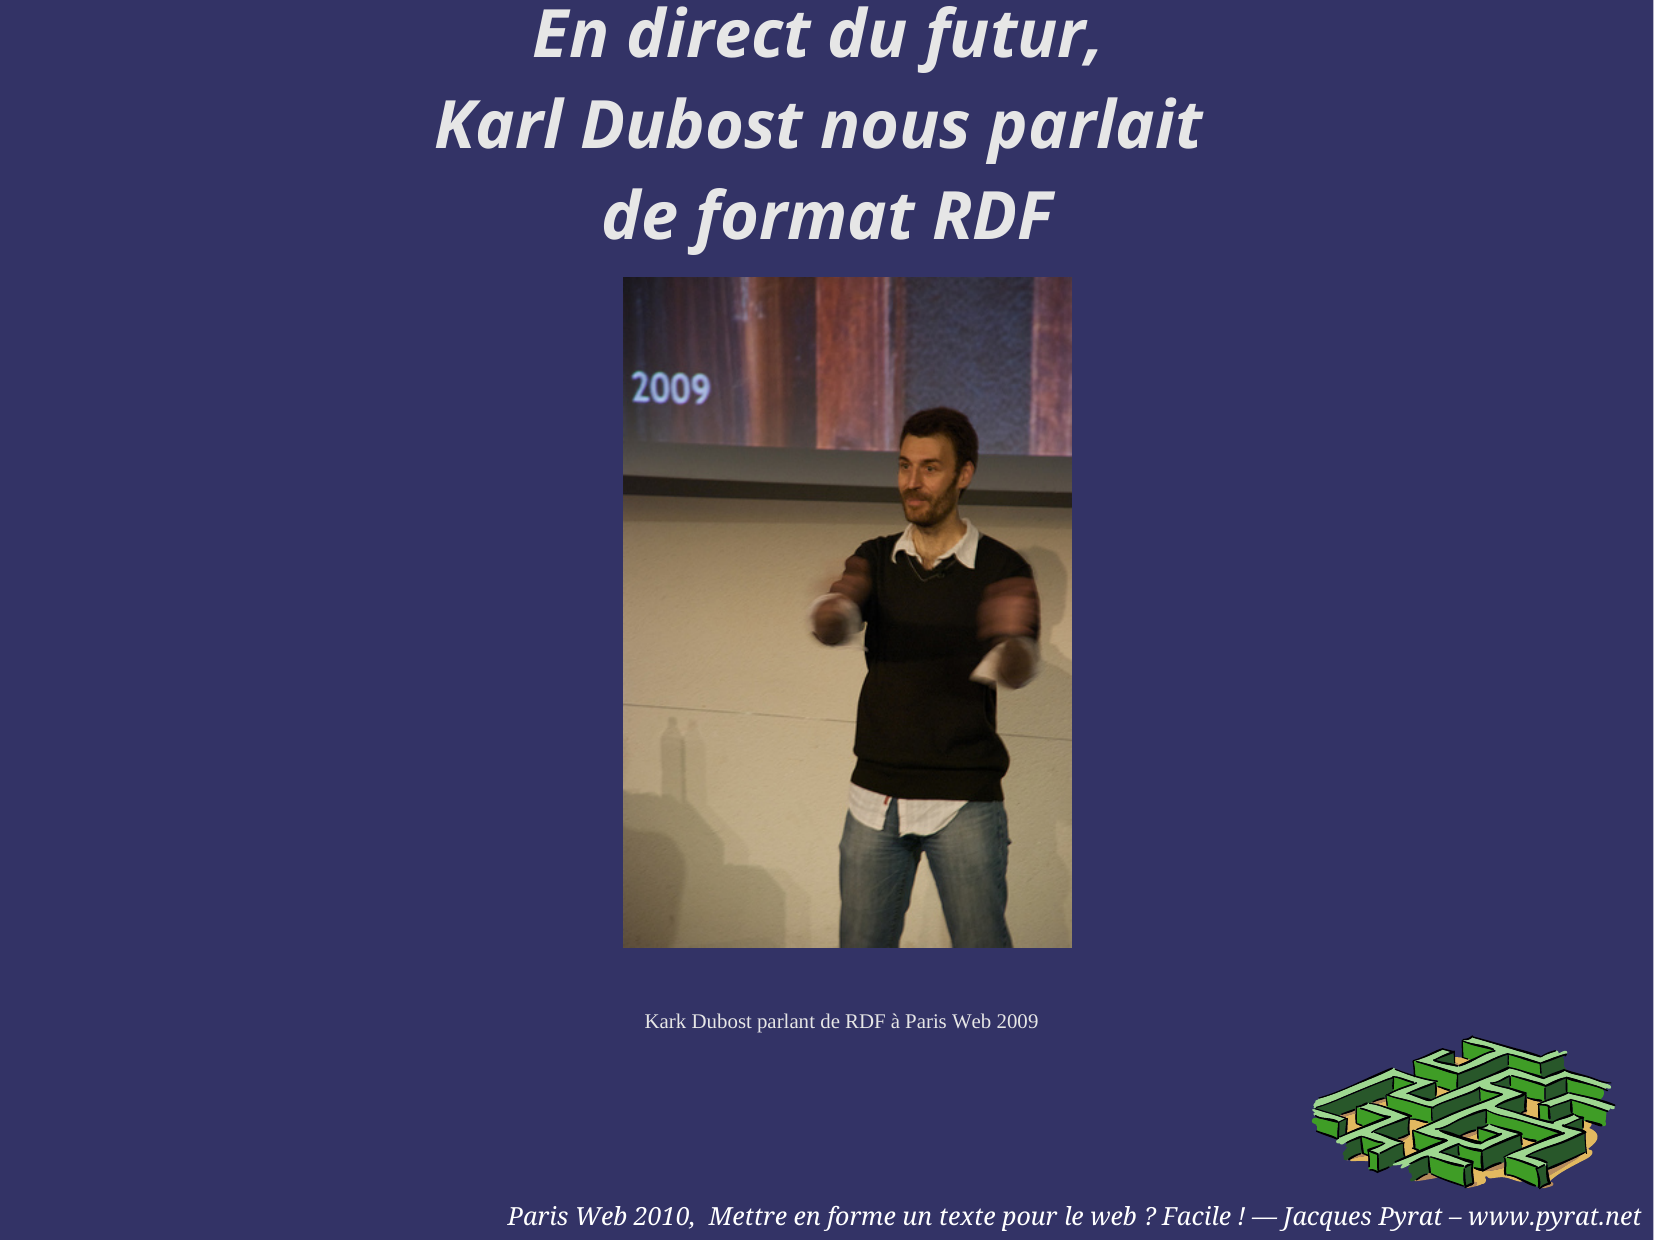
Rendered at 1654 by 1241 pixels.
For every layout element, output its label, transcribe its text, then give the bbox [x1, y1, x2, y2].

title En direct du futur, Karl Dubost nous parlait de format RDF [121, 1, 1534, 245]
picture [623, 277, 1072, 948]
subtitle Kark Dubost parlant de RDF à Paris Web 2009 [442, 891, 1241, 1152]
